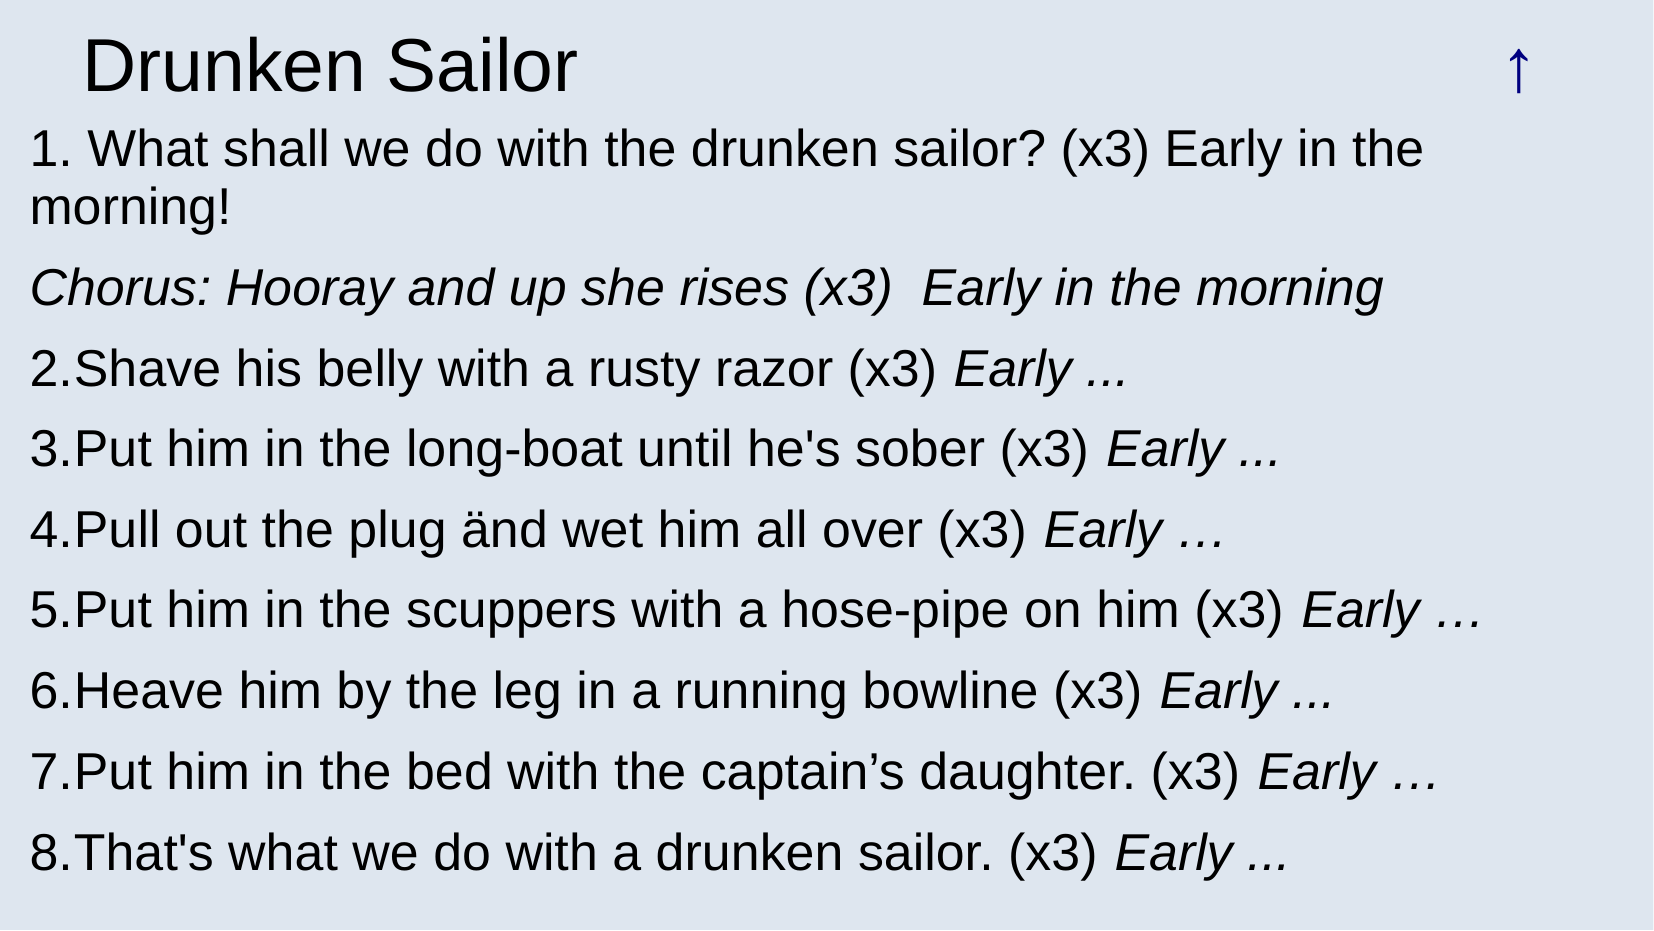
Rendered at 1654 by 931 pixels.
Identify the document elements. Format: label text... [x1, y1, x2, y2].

title Drunken Sailor ↑ [82, 23, 1571, 108]
subtitle 1. What shall we do with the drunken sailor? (x3) Early in the morning! Chorus: Hooray and up she rises (x3) Early in the morning 2. Shave his belly with a rusty razor (x3) Early ... 3. Put him in the long-boat until he's sober (x3) Early ... 4. Pull out the plug änd wet him all over (x3) Early … 5. Put him in the scuppers with a hose-pipe on him (x3) Early … 6. Heave him by the leg in a running bowline (x3) Early ... 7. Put him in the bed with the captain’s daughter. (x3) Early … 8. That's what we do with a drunken sailor. (x3) Early ... [29, 119, 1625, 886]
